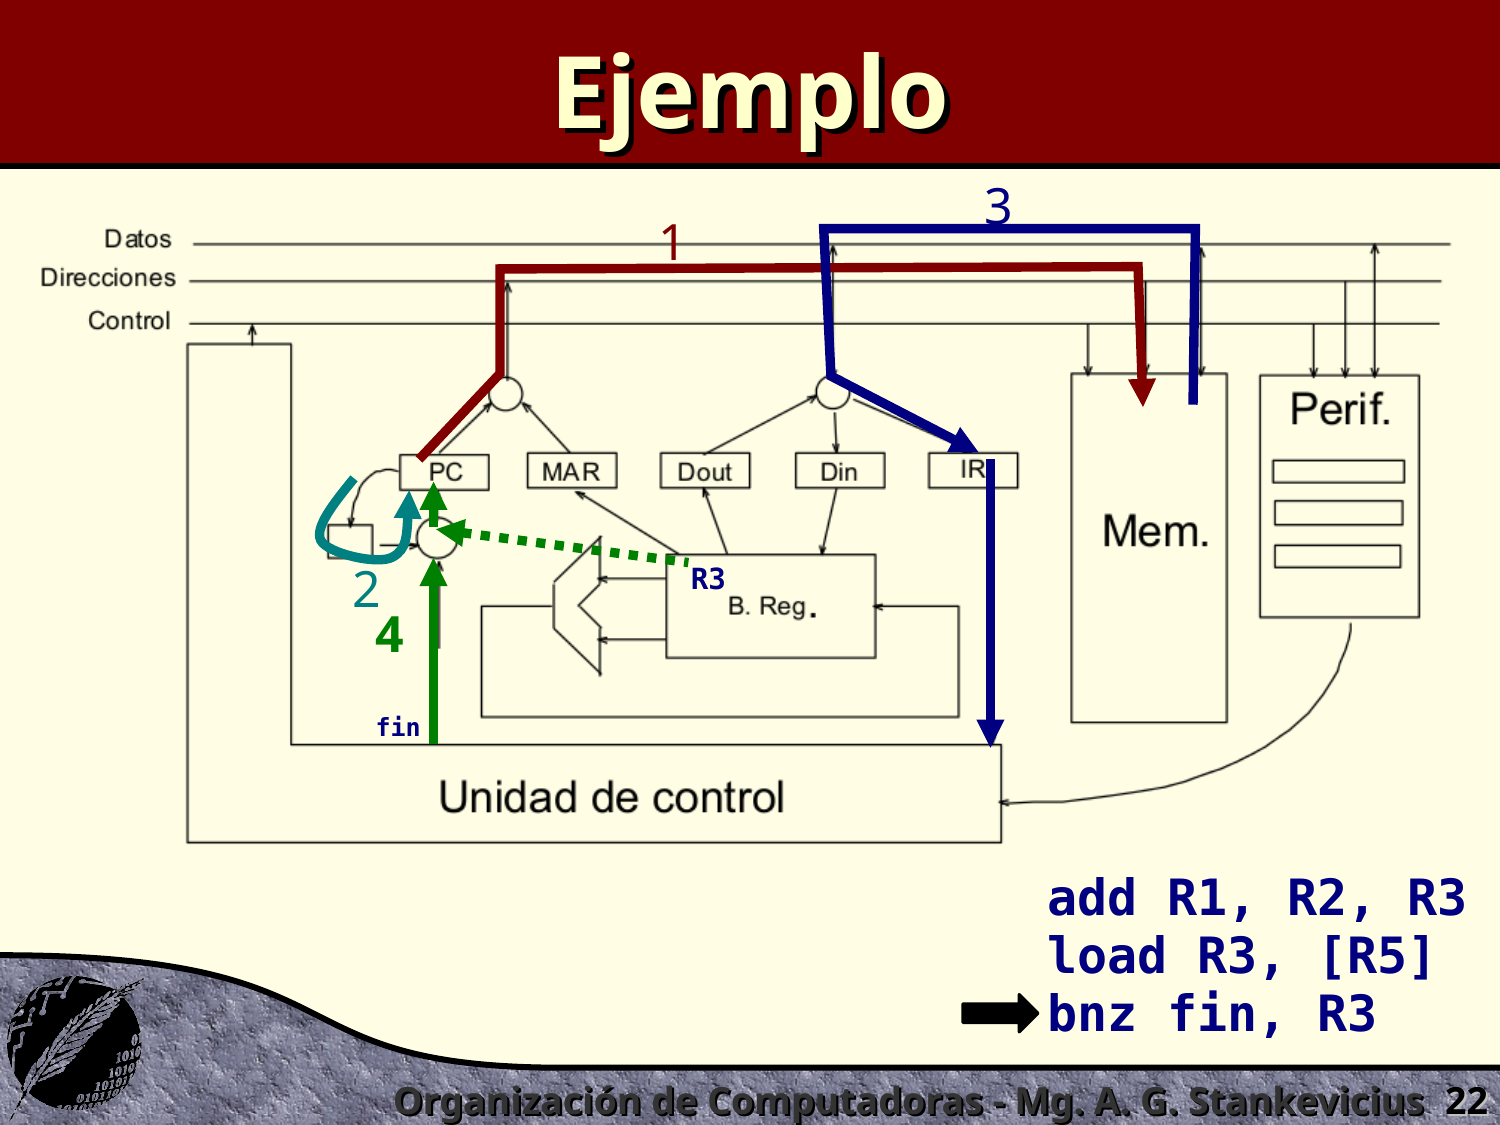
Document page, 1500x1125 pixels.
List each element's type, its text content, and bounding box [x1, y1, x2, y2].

text_box fin [360, 703, 436, 750]
text_box 1 [644, 202, 703, 279]
picture [448, 1100, 455, 1110]
text_box R3 [676, 552, 741, 603]
text_box 3 [970, 166, 1029, 243]
text_box 4 [360, 594, 419, 670]
title Ejemplo [15, 5, 1485, 160]
picture [21, 203, 1483, 863]
text_box [962, 994, 1038, 1032]
picture [802, 1100, 806, 1110]
text_box 2 [338, 549, 397, 626]
picture [1058, 1100, 1065, 1110]
text_box add R1, R2, R3 load R3, [R5] bnz fin, R3 [1032, 861, 1483, 1052]
picture [703, 203, 970, 263]
picture [0, 959, 1500, 1125]
